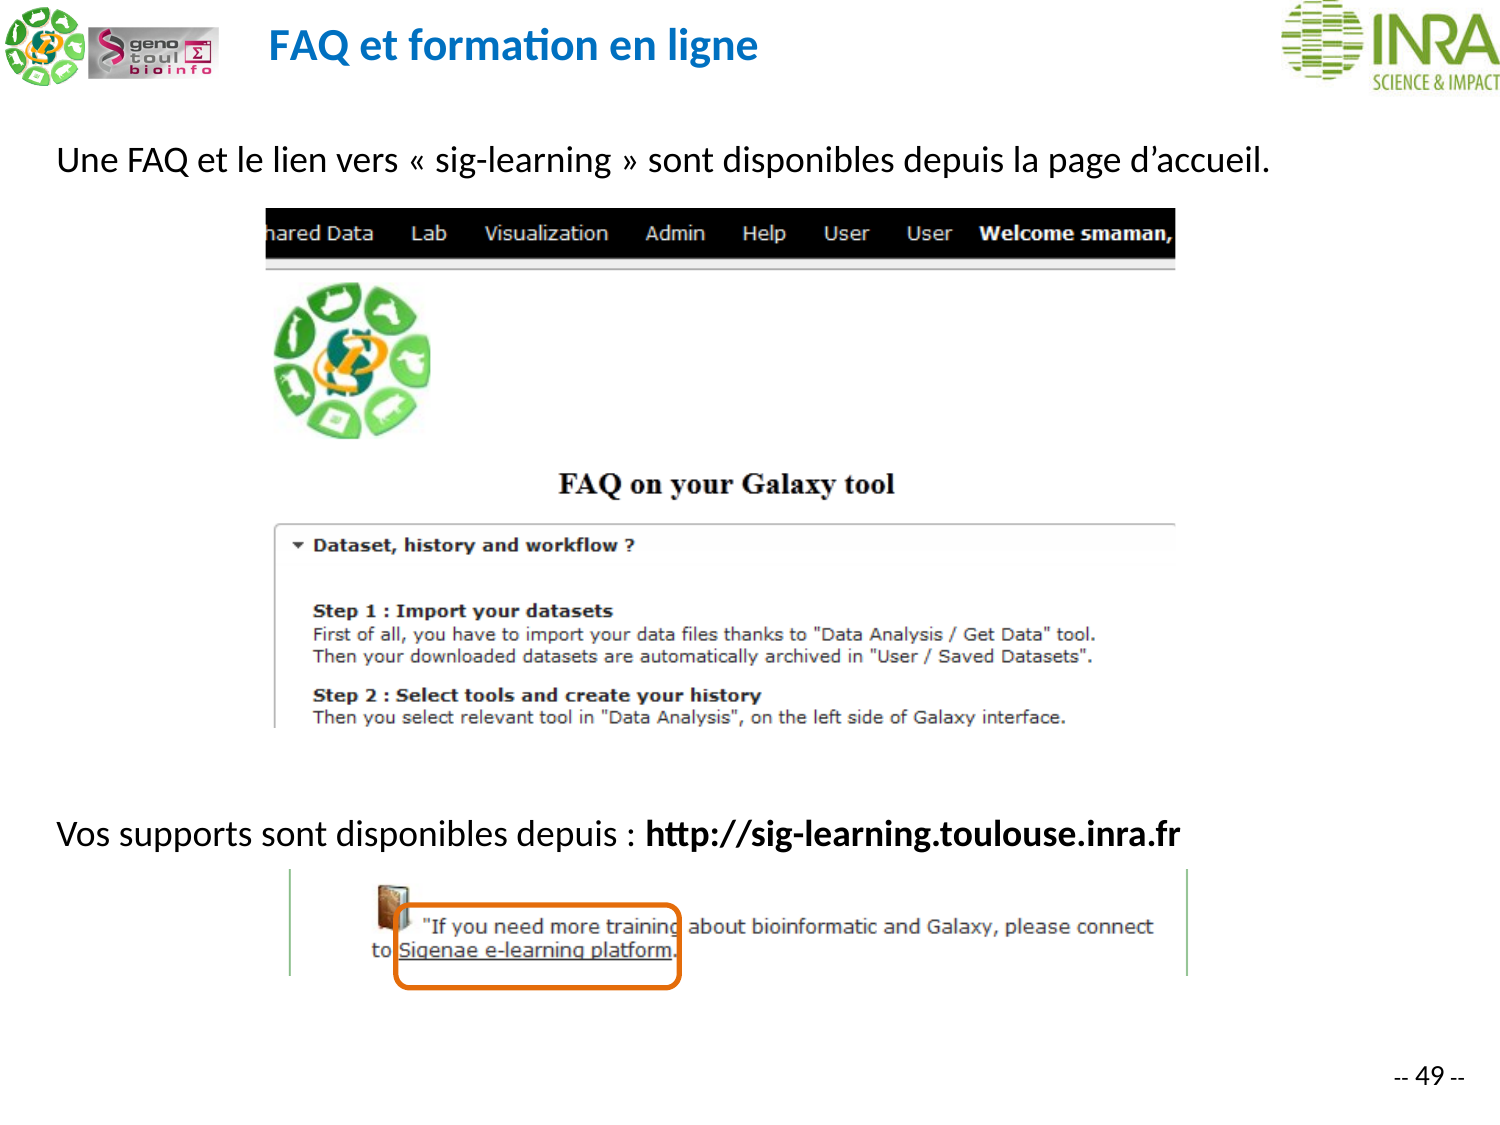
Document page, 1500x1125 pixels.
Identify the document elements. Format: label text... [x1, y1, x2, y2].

text_box Une FAQ et le lien vers « sig-learning » sont disponibles depuis la page d’accueil. [41, 137, 1341, 190]
text_box Vos supports sont disponibles depuis : http://sig-learning.toulouse.inra.fr [41, 811, 1234, 863]
picture [5, 7, 85, 86]
picture [399, 908, 676, 976]
text_box FAQ et formation en ligne [253, 19, 1424, 90]
picture [277, 869, 1199, 976]
picture [88, 27, 219, 79]
picture [1281, 0, 1500, 110]
picture [265, 208, 1176, 728]
